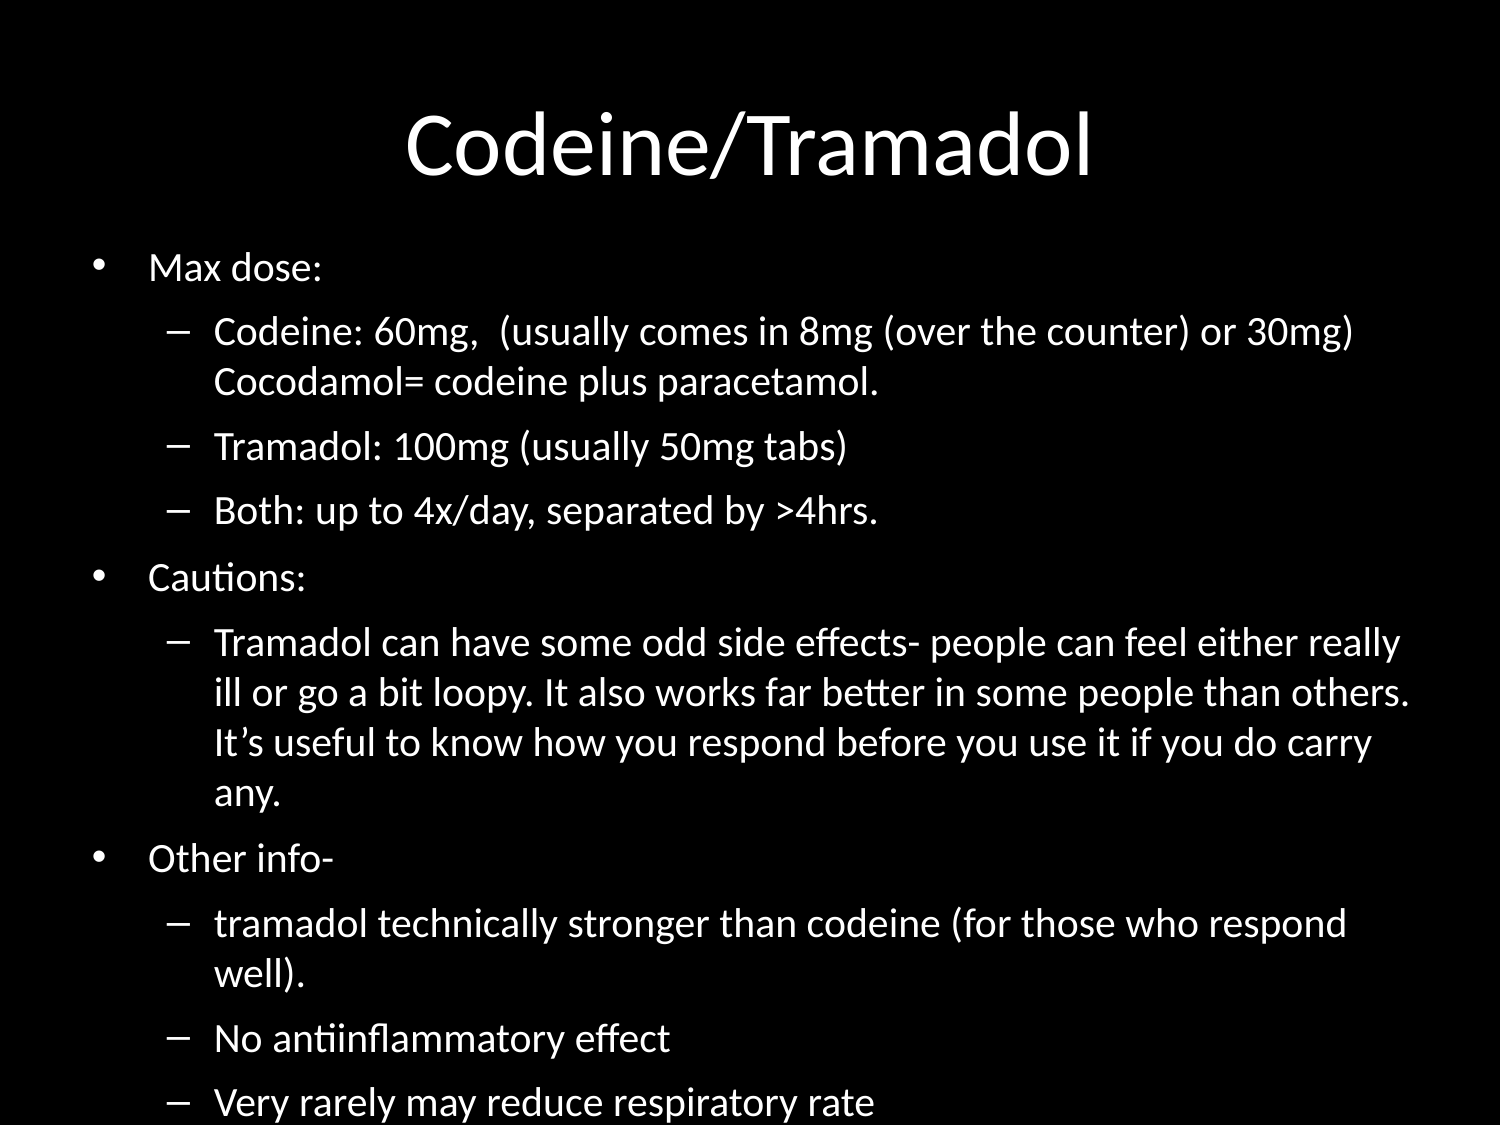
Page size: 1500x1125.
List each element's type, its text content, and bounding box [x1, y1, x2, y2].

title Codeine/Tramadol [75, 45, 1425, 233]
list Max dose: Codeine: 60mg, (usually comes in 8mg (over the counter) or 30mg) Cocodamol= codeine plus paracetamol. Tramadol: 100mg (usually 50mg tabs) Both: up to 4x/day, separated by >4hrs. Cautions: Tramadol can have some odd side effects- people can feel either really ill or go a bit loopy. It also works far better in some people than others. It’s useful to know how you respond before you use it if you do carry any. Other info- tramadol technically stronger than codeine (for those who respond well). No antiinflammatory effect Very rarely may reduce respiratory rate [76, 231, 1427, 975]
